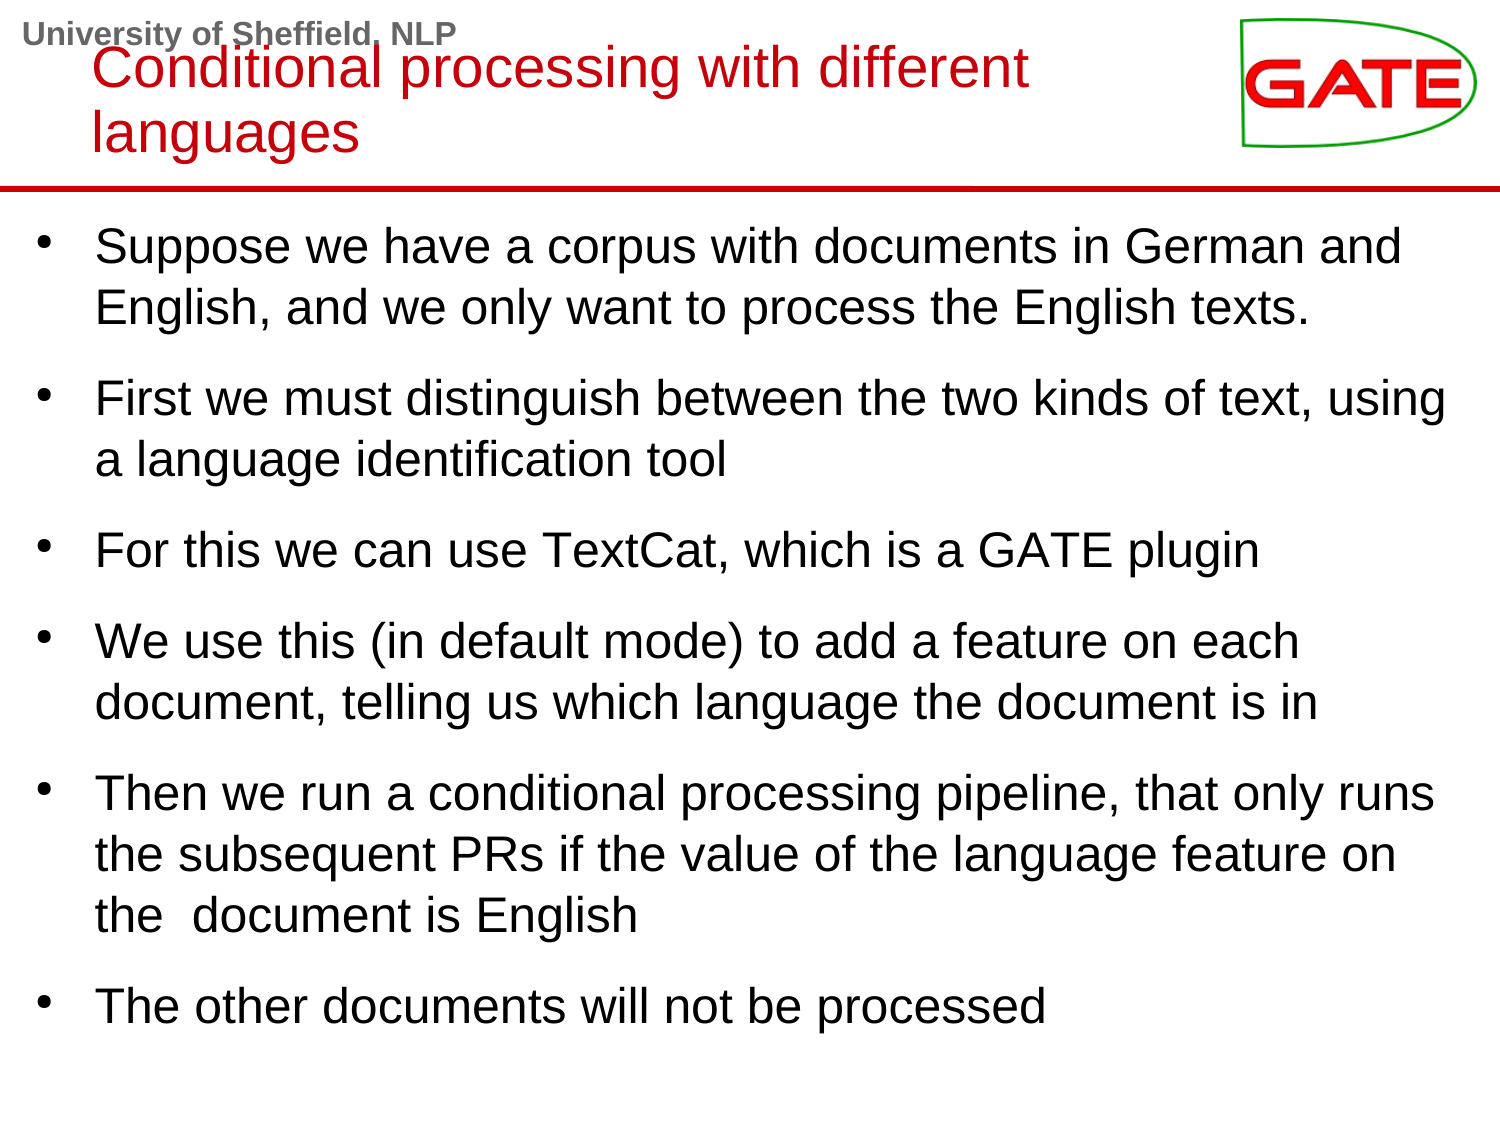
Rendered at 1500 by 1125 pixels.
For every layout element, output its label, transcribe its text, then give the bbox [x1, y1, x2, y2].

picture [1240, 18, 1477, 148]
title Conditional processing with different languages [91, 35, 1312, 166]
list Suppose we have a corpus with documents in German and English, and we only want to process the English texts. First we must distinguish between the two kinds of text, using a language identification tool For this we can use TextCat, which is a GATE plugin We use this (in default mode) to add a feature on each document, telling us which language the document is in Then we run a conditional processing pipeline, that only runs the subsequent PRs if the value of the language feature on the document is English The other documents will not be processed [35, 212, 1453, 1063]
